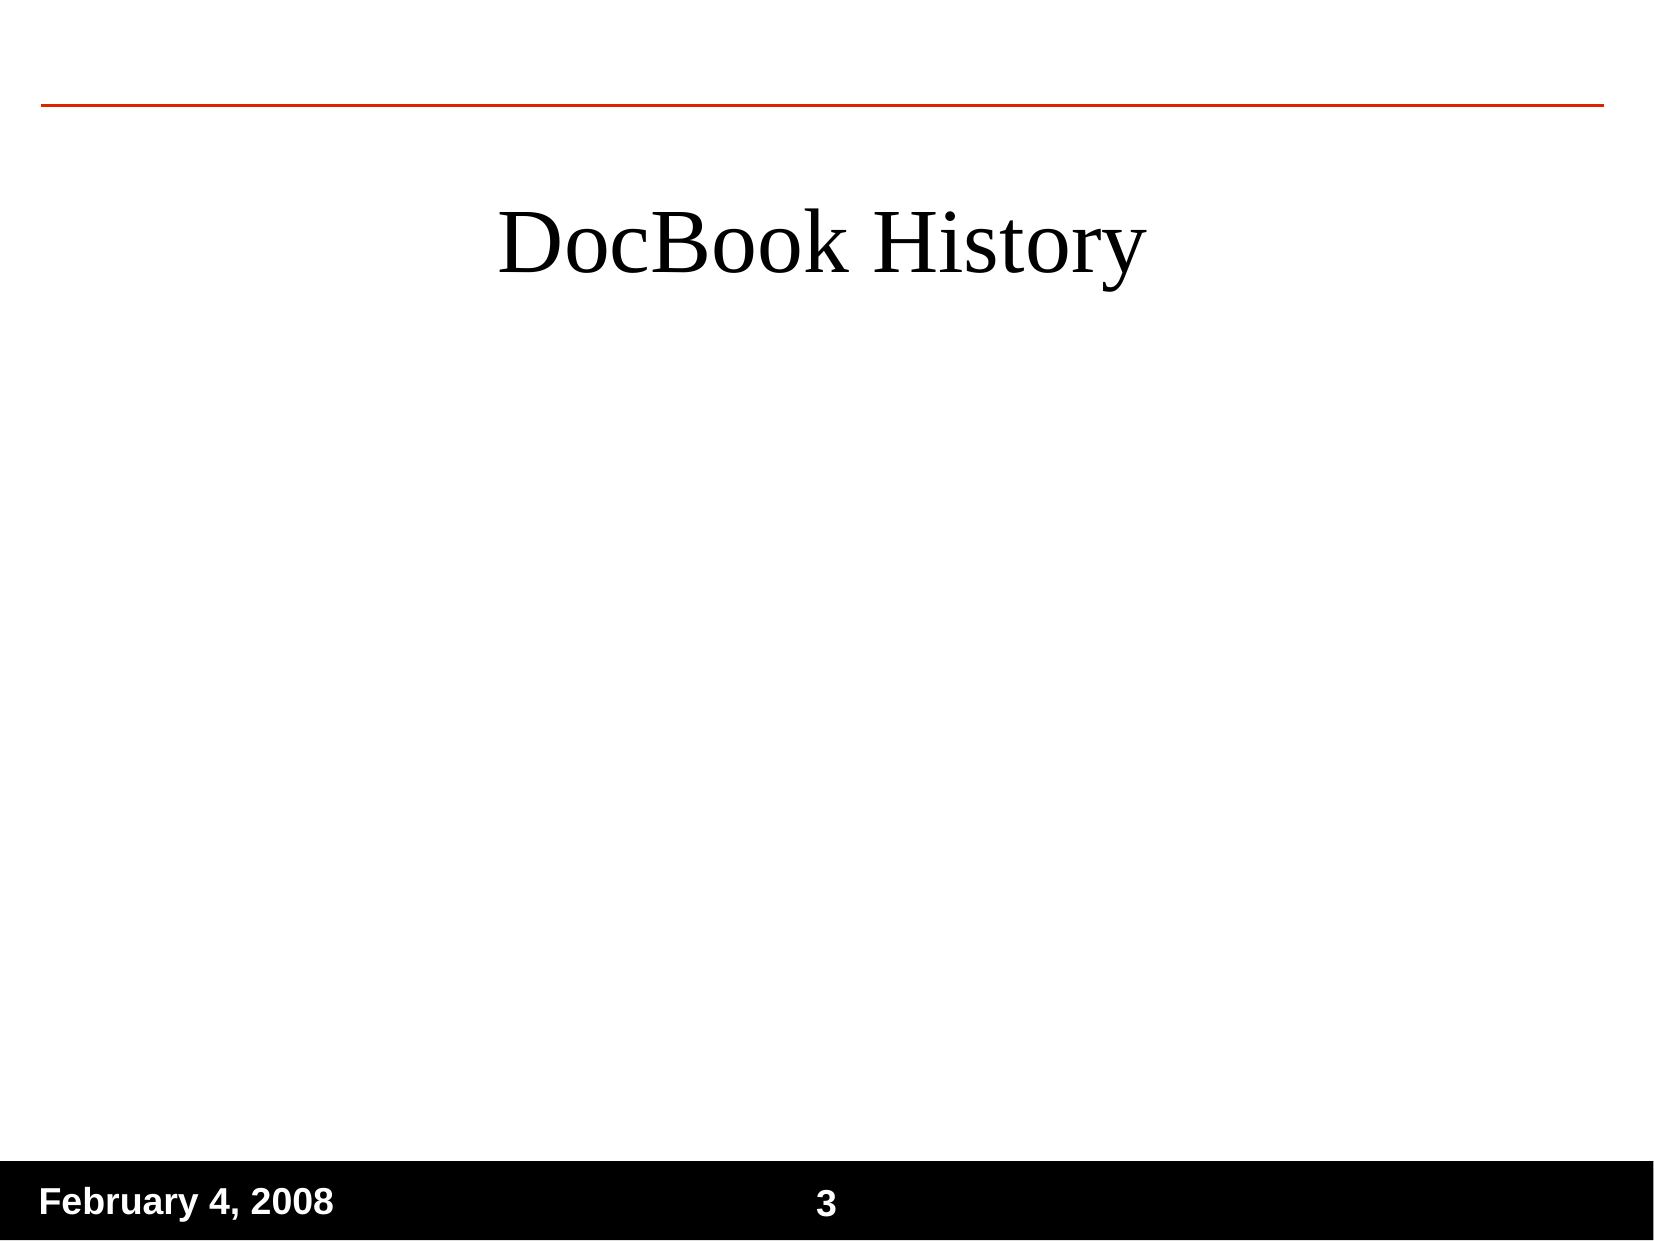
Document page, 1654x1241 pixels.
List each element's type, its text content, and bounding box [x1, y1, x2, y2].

title DocBook History [117, 137, 1530, 346]
